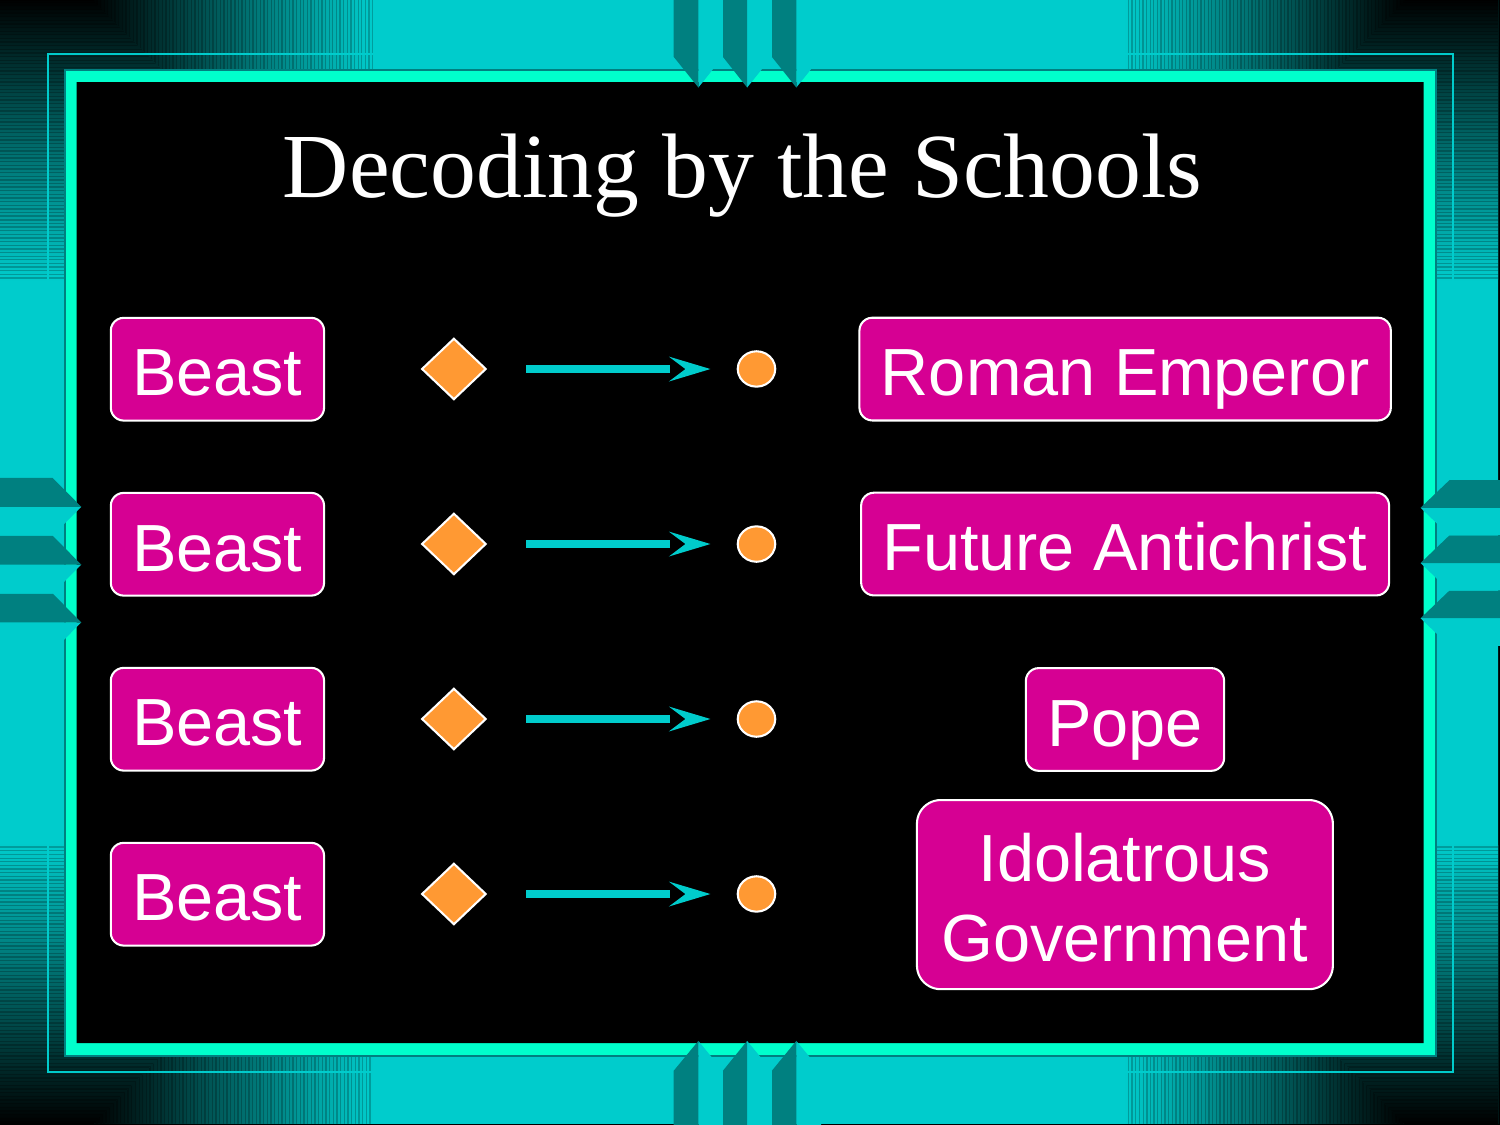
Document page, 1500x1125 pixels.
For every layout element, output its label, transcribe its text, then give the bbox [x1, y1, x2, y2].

text_box Beast [110, 492, 325, 596]
text_box [737, 351, 776, 387]
text_box Beast [110, 667, 325, 771]
text_box [737, 526, 776, 562]
text_box [737, 876, 776, 912]
text_box [422, 338, 486, 400]
text_box Idolatrous Government [916, 800, 1333, 990]
text_box [422, 863, 486, 925]
text_box Future Antichrist [861, 492, 1390, 596]
text_box [422, 688, 486, 750]
title Decoding by the Schools [99, 37, 1388, 225]
text_box Beast [110, 842, 325, 946]
text_box Roman Emperor [859, 317, 1391, 421]
text_box [422, 513, 486, 575]
text_box [737, 701, 776, 737]
text_box Pope [1025, 668, 1225, 771]
text_box Beast [110, 317, 325, 421]
